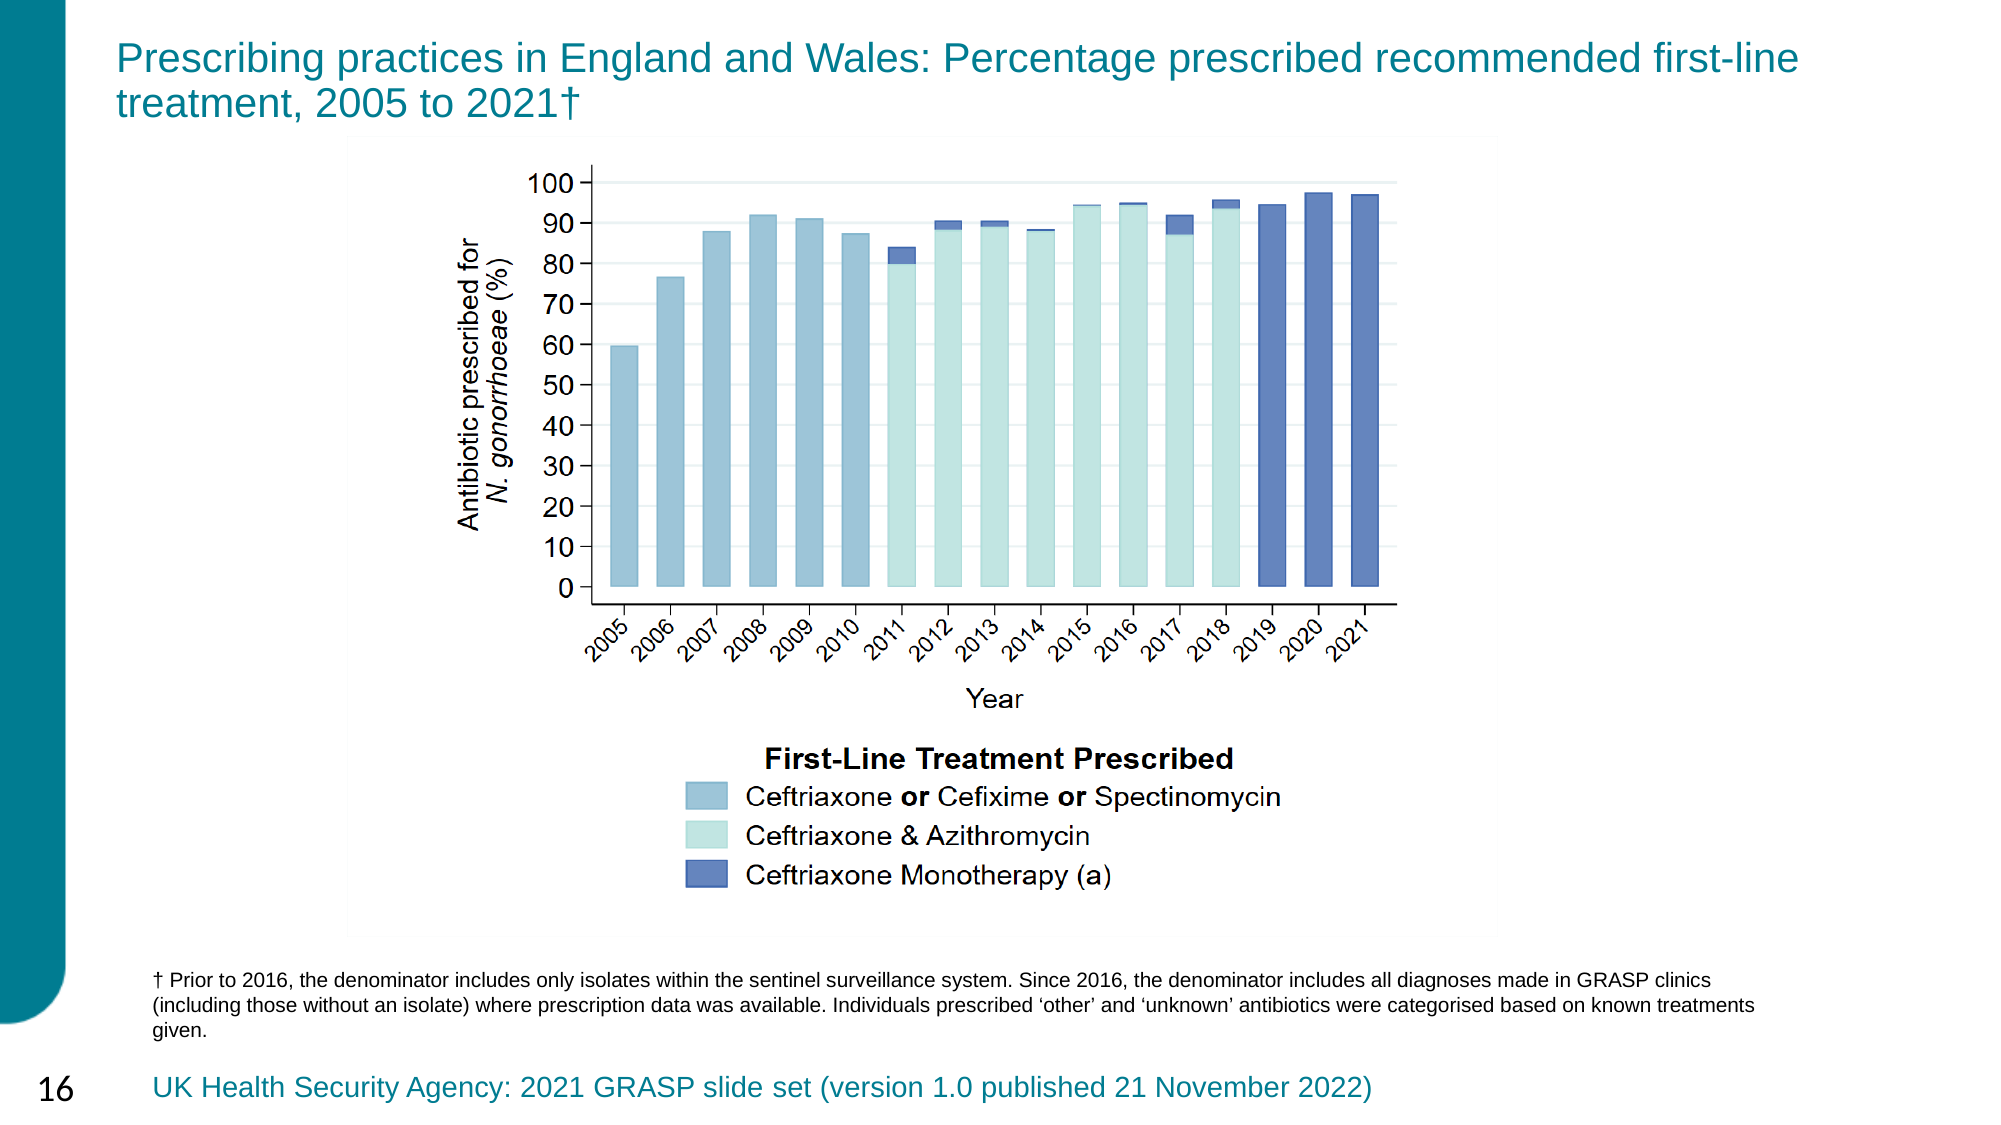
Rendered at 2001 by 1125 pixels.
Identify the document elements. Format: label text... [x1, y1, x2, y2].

title Prescribing practices in England and Wales: Percentage prescribed recommended first-line treatment, 2005 to 2021† [101, 29, 1926, 189]
text_box [21, 1056, 120, 1117]
text_box † Prior to 2016, the denominator includes only isolates within the sentinel surveillance system. Since 2016, the denominator includes all diagnoses made in GRASP clinics (including those without an isolate) where prescription data was available. Individuals prescribed ‘other’ and ‘unknown’ antibiotics were categorised based on known treatments given. [137, 959, 1779, 1049]
picture [347, 136, 1498, 937]
text_box UK Health Security Agency: 2021 GRASP slide set (version 1.0 published 21 November 2022) [137, 1056, 1780, 1116]
